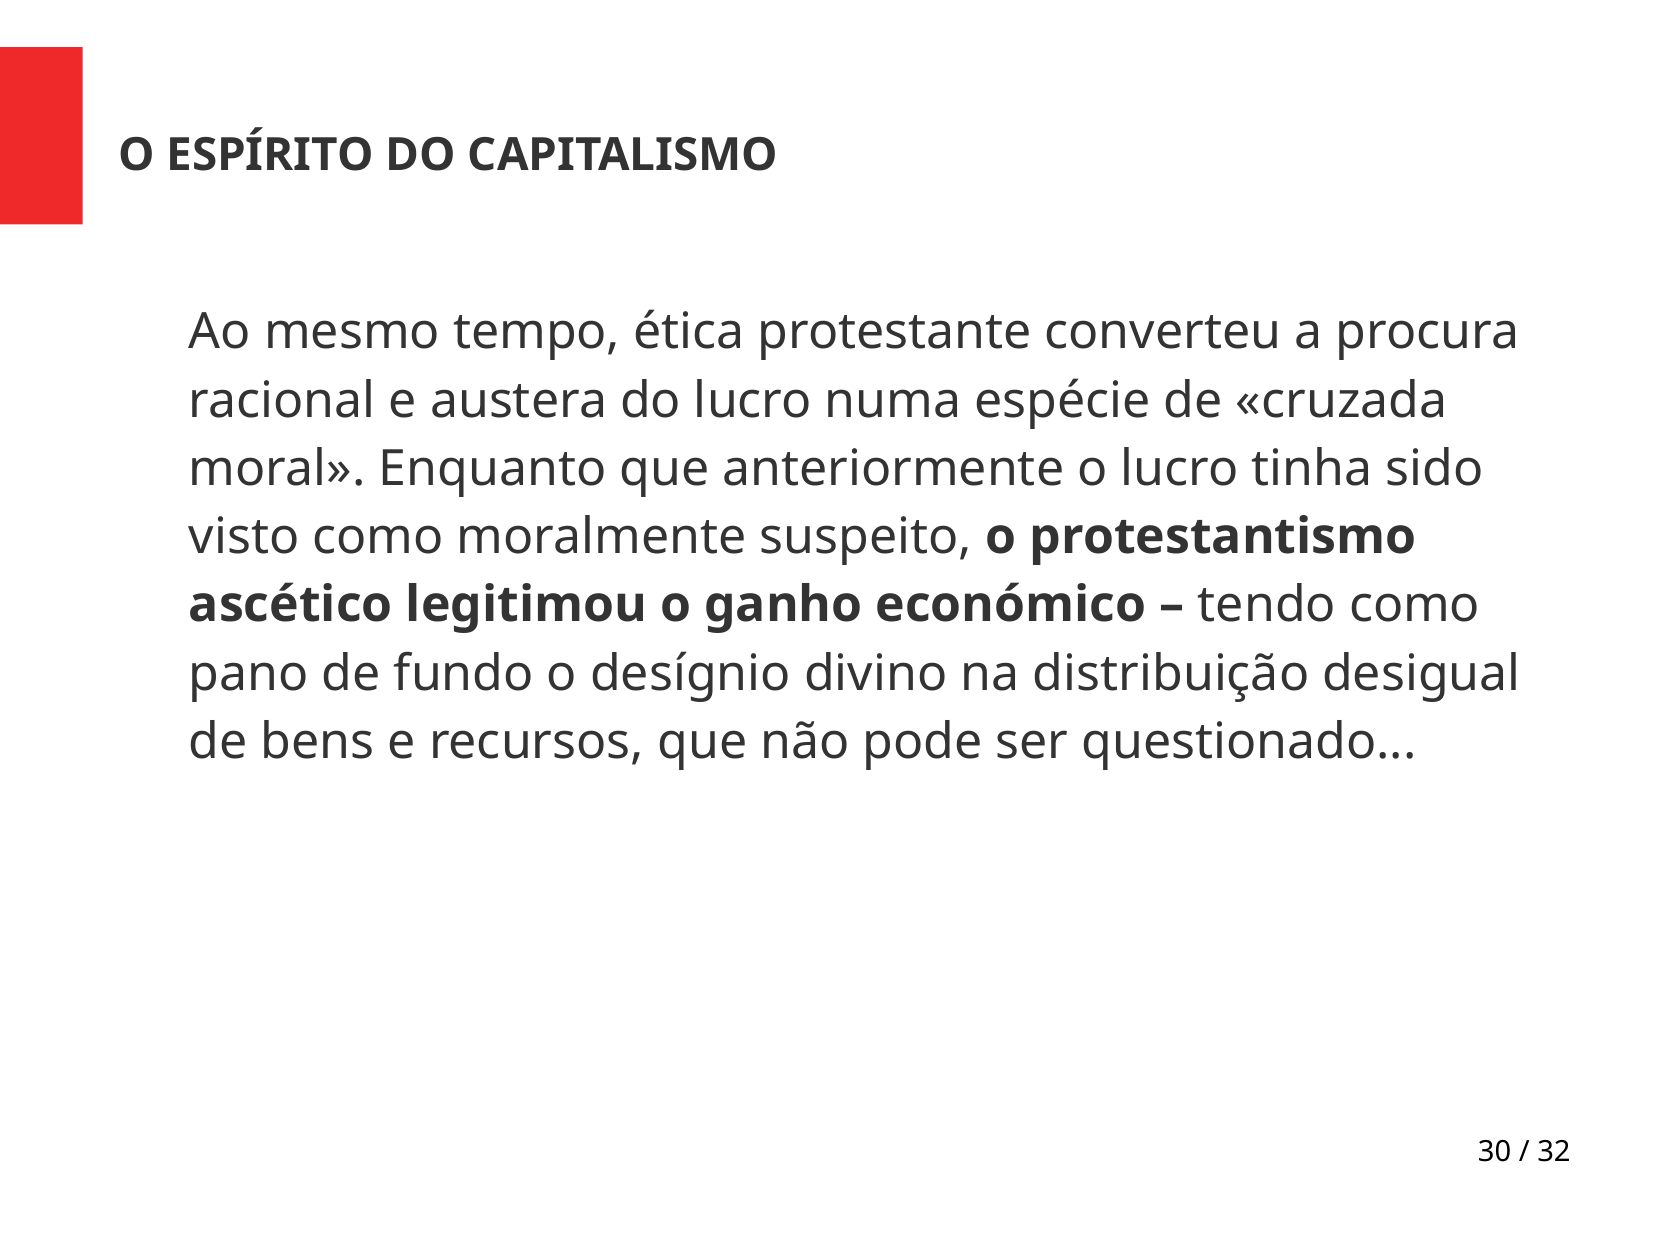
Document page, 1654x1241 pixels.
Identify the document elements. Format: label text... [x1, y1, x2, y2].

title O ESPÍRITO DO CAPITALISMO [118, 49, 1571, 257]
list Ao mesmo tempo, ética protestante converteu a procura racional e austera do lucro numa espécie de «cruzada moral». Enquanto que anteriormente o lucro tinha sido visto como moralmente suspeito, o protestantismo ascético legitimou o ganho económico – tendo como pano de fundo o desígnio divino na distribuição desigual de bens e recursos, que não pode ser questionado... [118, 295, 1536, 1015]
